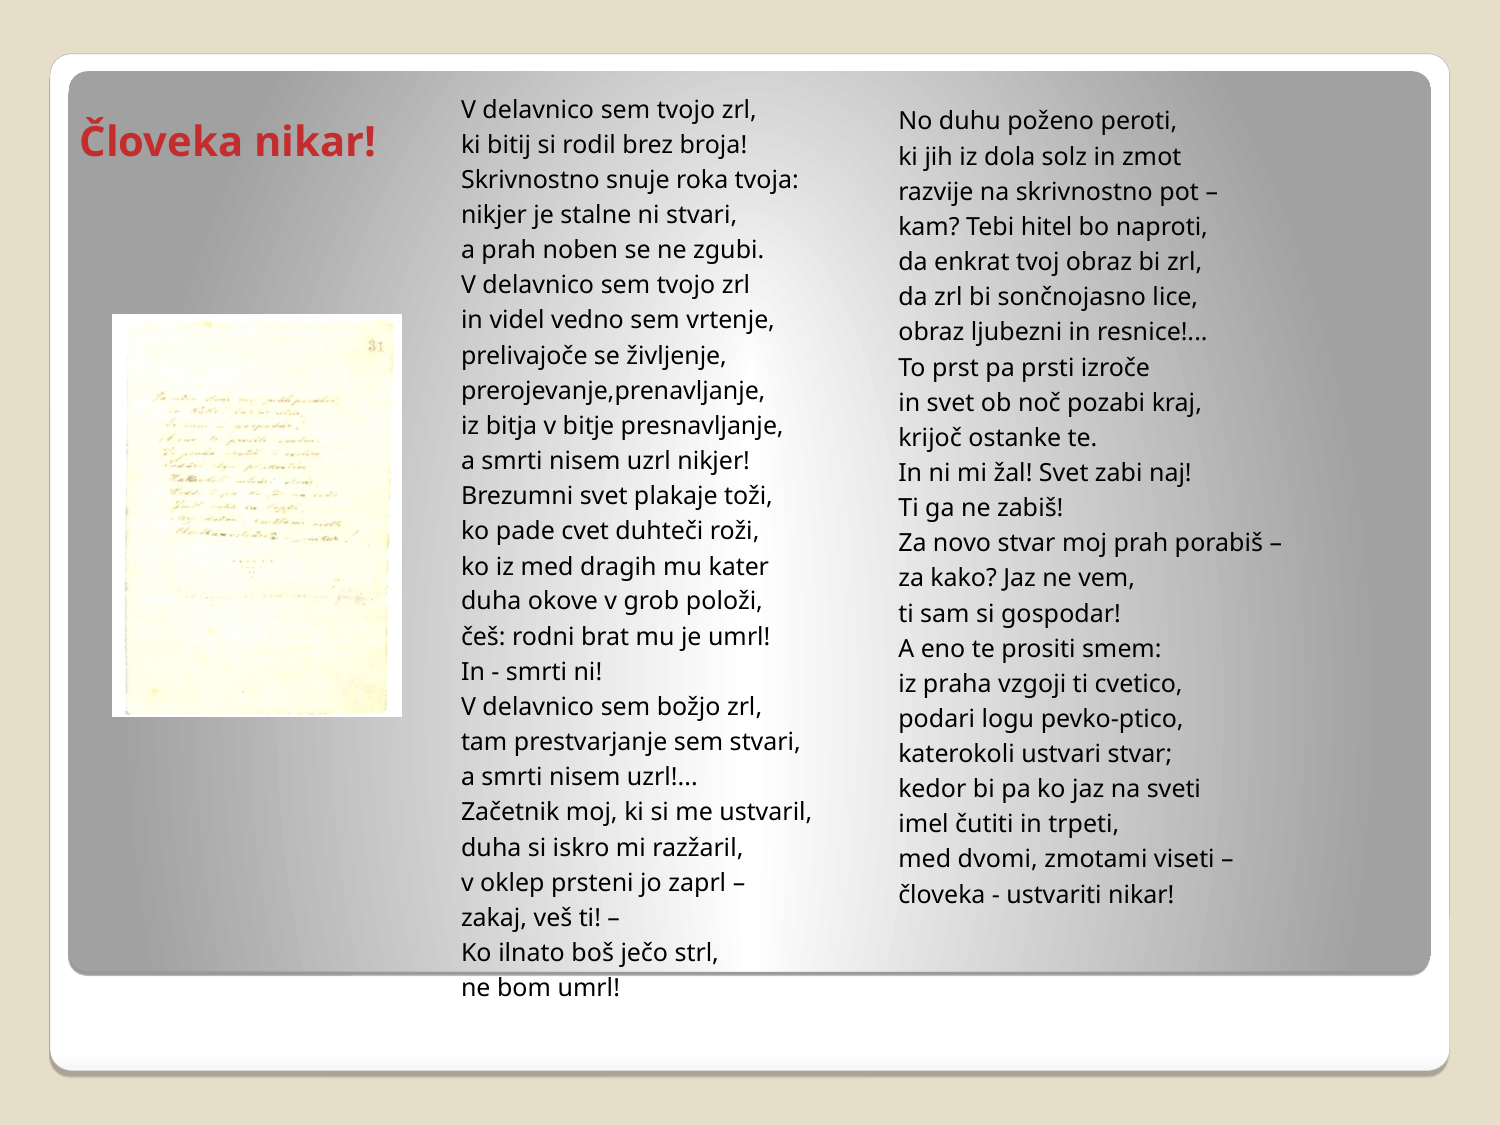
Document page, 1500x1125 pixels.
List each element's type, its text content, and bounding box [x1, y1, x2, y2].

picture [112, 314, 402, 717]
list V delavnico sem tvojo zrl, ki bitij si rodil brez broja! Skrivnostno snuje roka tvoja: nikjer je stalne ni stvari, a prah noben se ne zgubi. V delavnico sem tvojo zrl in videl vedno sem vrtenje, prelivajoče se življenje, prerojevanje,prenavljanje, iz bitja v bitje presnavljanje, a smrti nisem uzrl nikjer! Brezumni svet plakaje toži, ko pade cvet duhteči roži, ko iz med dragih mu kater duha okove v grob položi, češ: rodni brat mu je umrl! In - smrti ni! V delavnico sem božjo zrl, tam prestvarjanje sem stvari, a smrti nisem uzrl!... Začetnik moj, ki si me ustvaril, duha si iskro mi razžaril, v oklep prsteni jo zaprl – zakaj, veš ti! – Ko ilnato boš ječo strl, ne bom umrl! [430, 78, 869, 1035]
title Človeka nikar! [64, 78, 430, 173]
list No duhu poženo peroti, ki jih iz dola solz in zmot razvije na skrivnostno pot – kam? Tebi hitel bo naproti, da enkrat tvoj obraz bi zrl, da zrl bi sončnojasno lice, obraz ljubezni in resnice!... To prst pa prsti izroče in svet ob noč pozabi kraj, krijoč ostanke te. In ni mi žal! Svet zabi naj! Ti ga ne zabiš! Za novo stvar moj prah porabiš – za kako? Jaz ne vem, ti sam si gospodar! A eno te prositi smem: iz praha vzgoji ti cvetico, podari logu pevko-ptico, katerokoli ustvari stvar; kedor bi pa ko jaz na sveti imel čutiti in trpeti, med dvomi, zmotami viseti – človeka - ustvariti nikar! [868, 90, 1365, 949]
